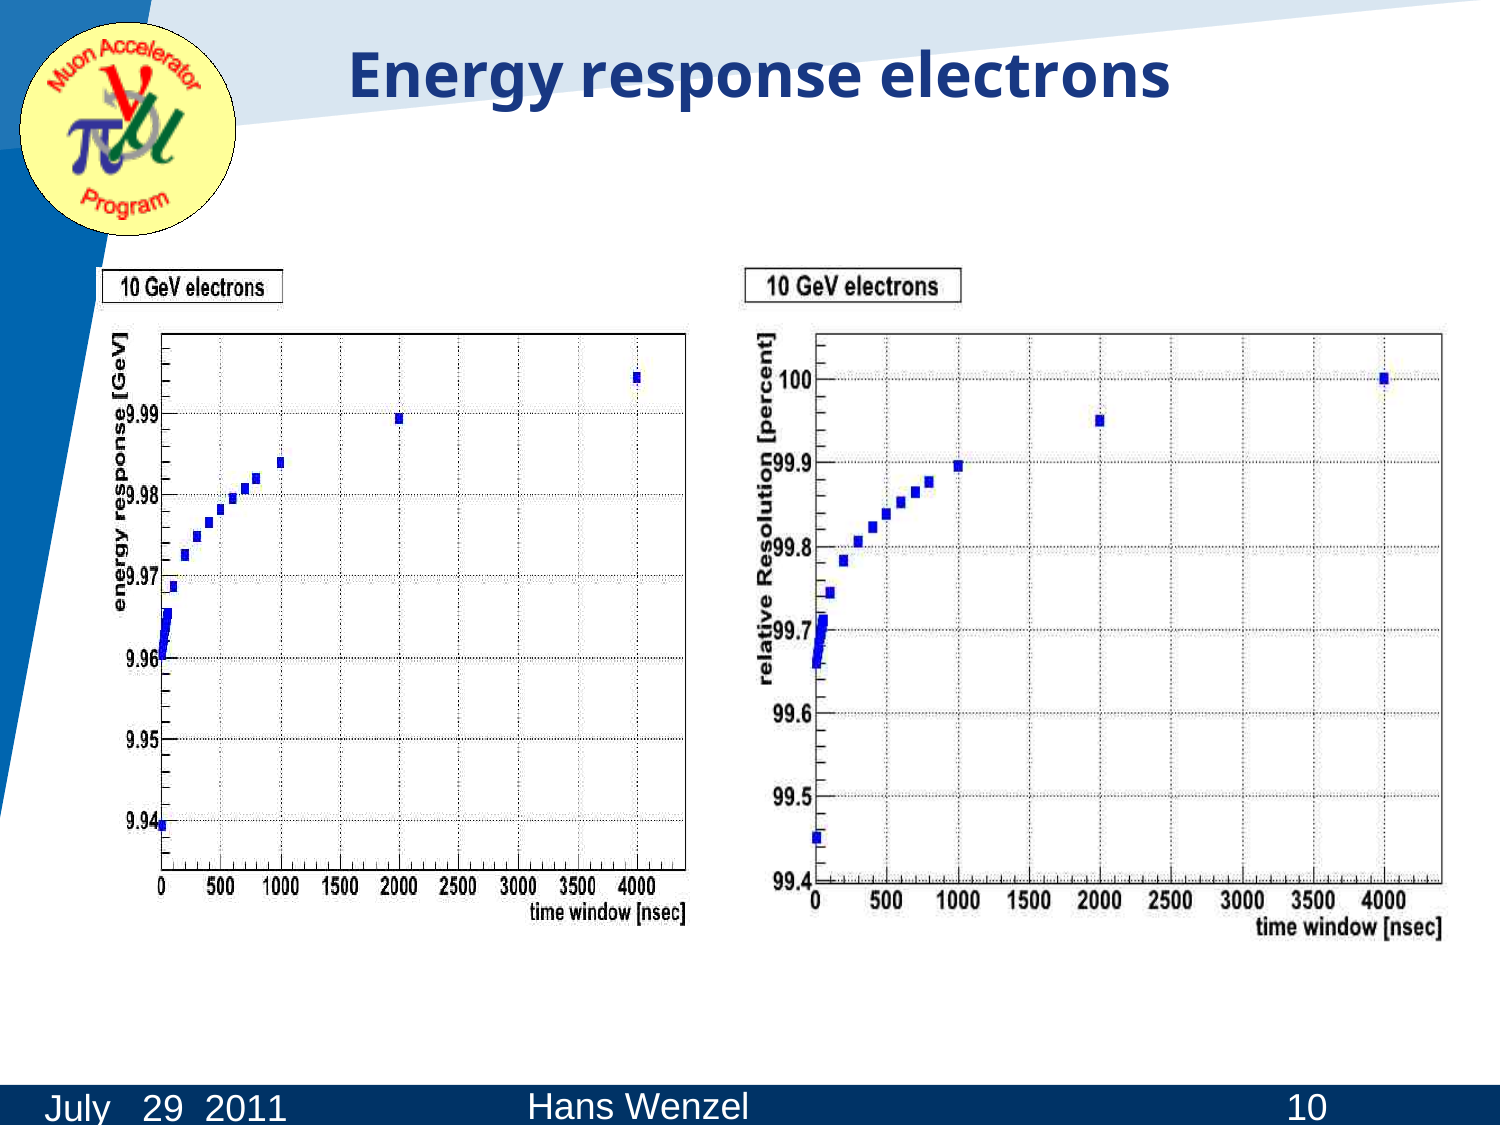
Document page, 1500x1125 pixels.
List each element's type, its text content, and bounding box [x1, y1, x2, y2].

picture [96, 265, 1500, 953]
picture [47, 39, 201, 220]
title Energy response electrons [167, 0, 1335, 156]
